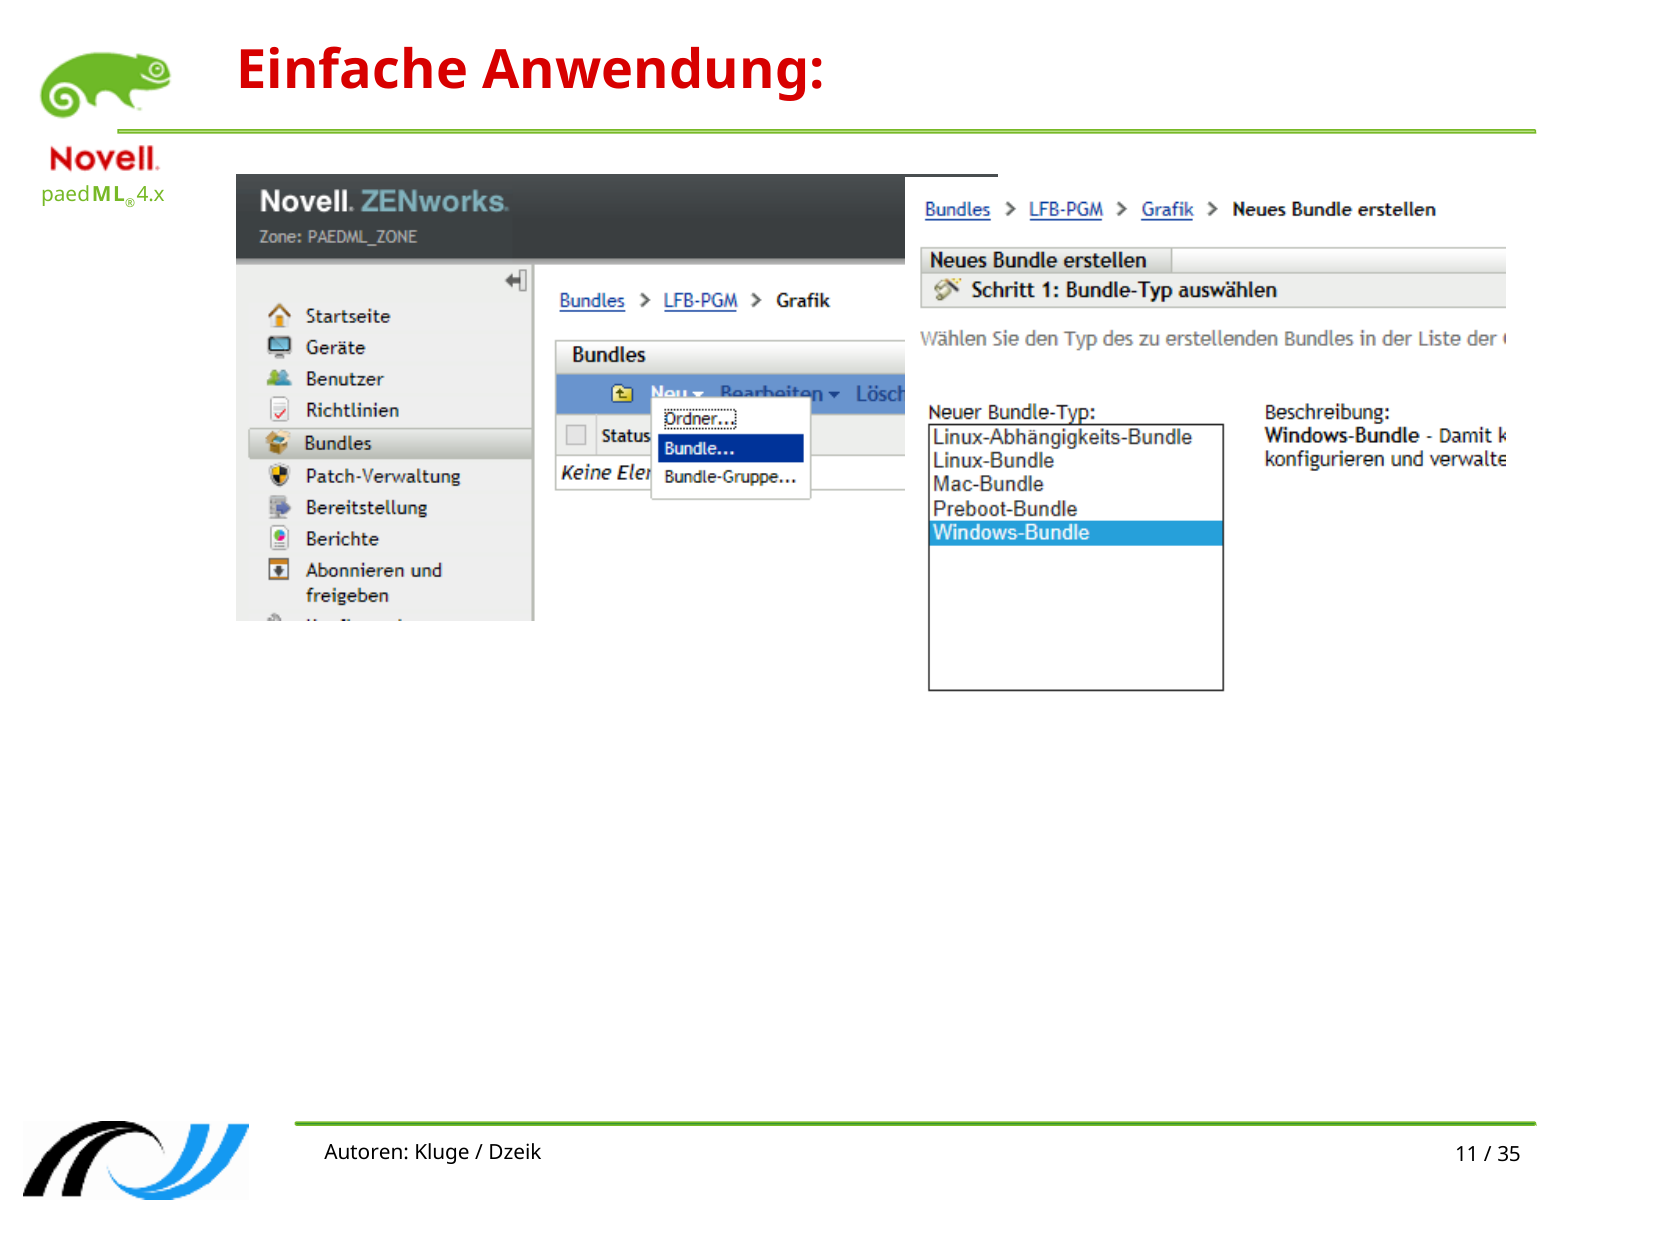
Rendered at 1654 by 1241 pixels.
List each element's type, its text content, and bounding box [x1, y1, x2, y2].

picture [236, 174, 1506, 718]
picture [23, 1121, 249, 1200]
picture [26, 35, 184, 193]
title Einfache Anwendung: [236, 17, 1536, 119]
